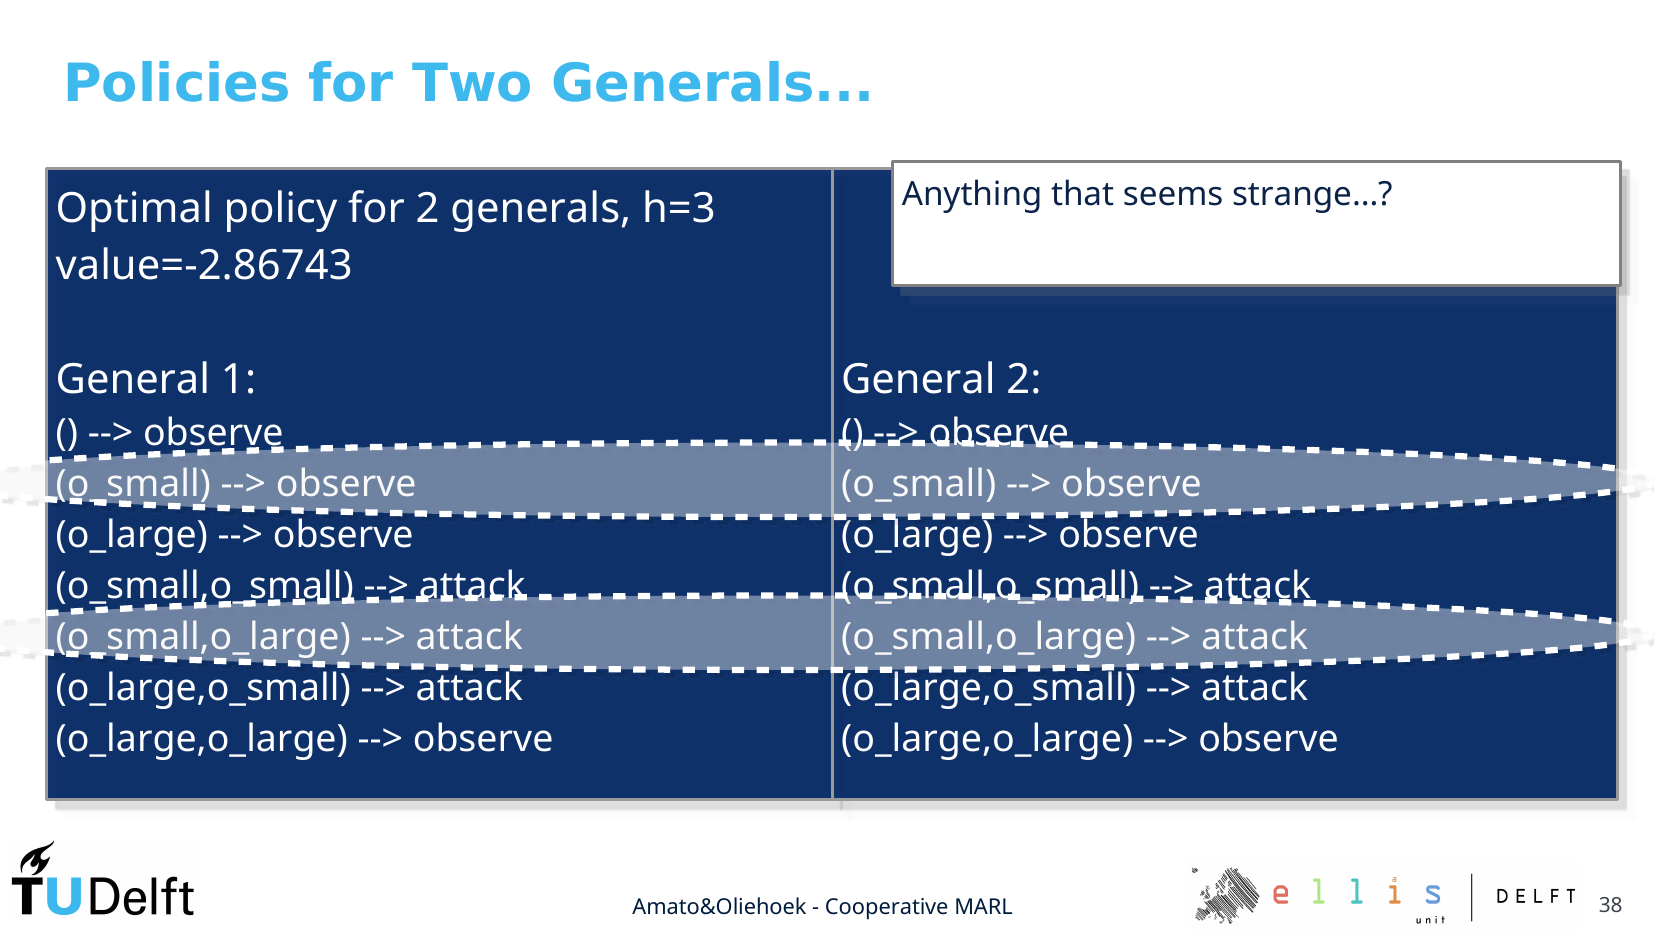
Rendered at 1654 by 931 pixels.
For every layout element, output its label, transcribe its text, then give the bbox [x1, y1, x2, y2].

text_box General 2: () --> observe (o_small) --> observe (o_large) --> observe (o_small,o_small) --> attack (o_small,o_large) --> attack (o_large,o_small) --> attack (o_large,o_large) --> observe [832, 168, 1618, 468]
text_box General 2: () --> observe (o_small) --> observe (o_large) --> observe (o_small,o_small) --> attack (o_small,o_large) --> attack (o_large,o_small) --> attack (o_large,o_large) --> observe [832, 491, 1618, 622]
title Policies for Two Generals... [63, 12, 1571, 112]
text_box [0, 595, 1654, 670]
picture [1186, 860, 1580, 931]
text_box b, F=6 [901, 286, 1618, 293]
text_box [0, 442, 1654, 518]
text_box Optimal policy for 2 generals, h=3 value=-2.86743 General 1: () --> observe (o_small) --> observe (o_large) --> observe (o_small,o_small) --> attack (o_small,o_large) --> attack (o_large,o_small) --> attack (o_large,o_large) --> observe [46, 168, 832, 460]
text_box Optimal policy for 2 generals, h=3 value=-2.86743 General 1: () --> observe (o_small) --> observe (o_large) --> observe (o_small,o_small) --> attack (o_small,o_large) --> attack (o_large,o_small) --> attack (o_large,o_large) --> observe [46, 500, 832, 613]
text_box Anything that seems strange…? [892, 161, 1621, 286]
text_box General 2: () --> observe (o_small) --> observe (o_large) --> observe (o_small,o_small) --> attack (o_small,o_large) --> attack (o_large,o_small) --> attack (o_large,o_large) --> observe [832, 644, 1618, 800]
picture [11, 840, 195, 917]
text_box Optimal policy for 2 generals, h=3 value=-2.86743 General 1: () --> observe (o_small) --> observe (o_large) --> observe (o_small,o_small) --> attack (o_small,o_large) --> attack (o_large,o_small) --> attack (o_large,o_large) --> observe [46, 653, 832, 800]
